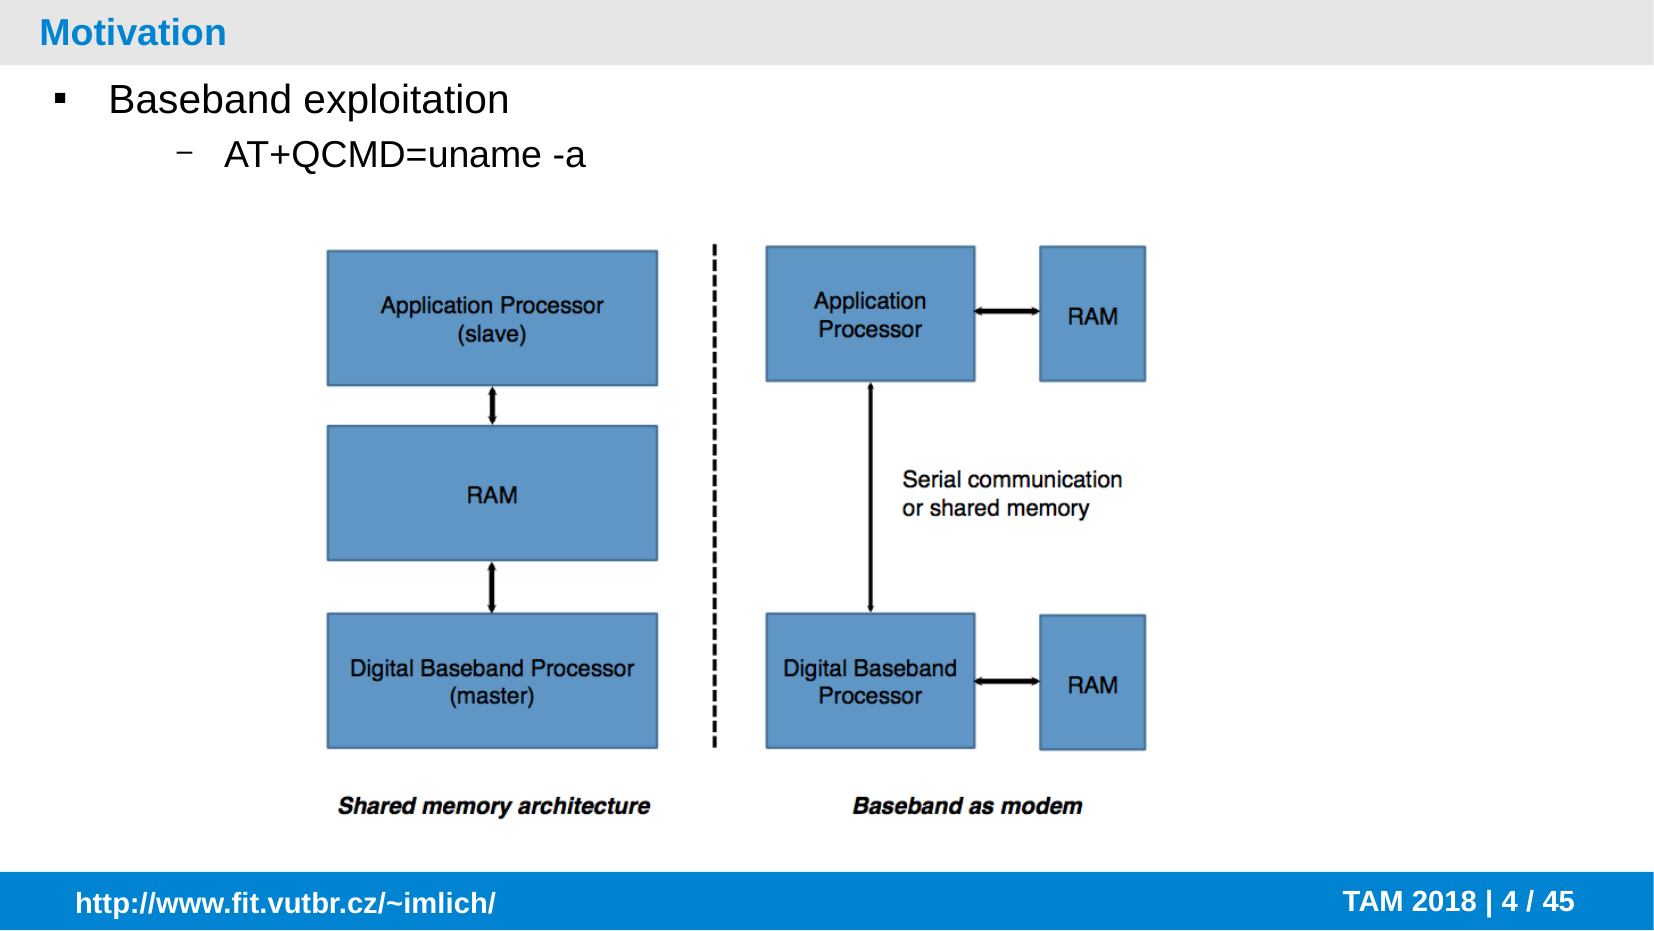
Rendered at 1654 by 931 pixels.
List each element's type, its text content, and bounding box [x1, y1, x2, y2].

list Baseband exploitation AT+QCMD=uname -a [37, 76, 1613, 863]
title Motivation [39, 4, 1615, 61]
picture [243, 195, 1205, 863]
